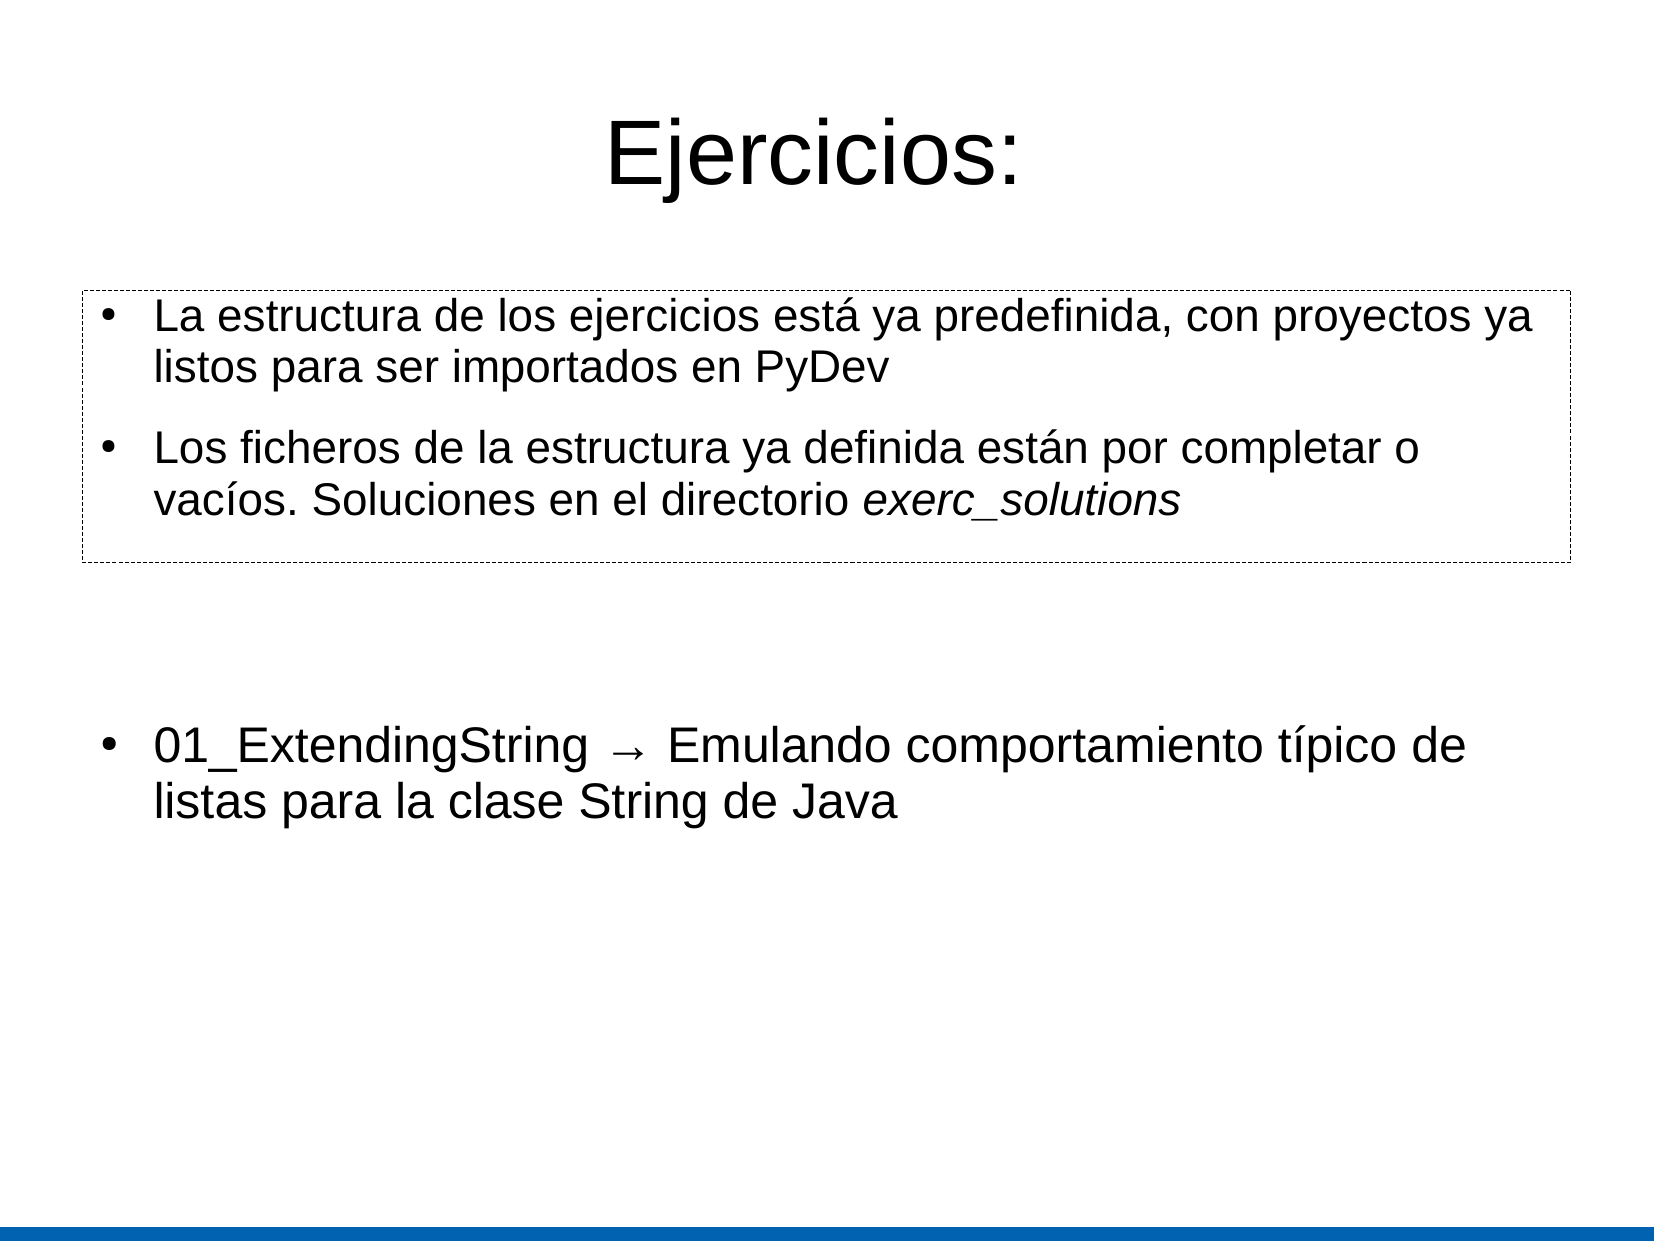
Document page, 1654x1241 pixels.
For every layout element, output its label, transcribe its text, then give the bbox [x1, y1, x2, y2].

list 01_ExtendingString → Emulando comportamiento típico de listas para la clase String de Java [82, 717, 1571, 1109]
title Ejercicios: [82, 49, 1571, 257]
list La estructura de los ejercicios está ya predefinida, con proyectos ya listos para ser importados en PyDev Los ficheros de la estructura ya definida están por completar o vacíos. Soluciones en el directorio exerc_solutions [82, 290, 1571, 563]
